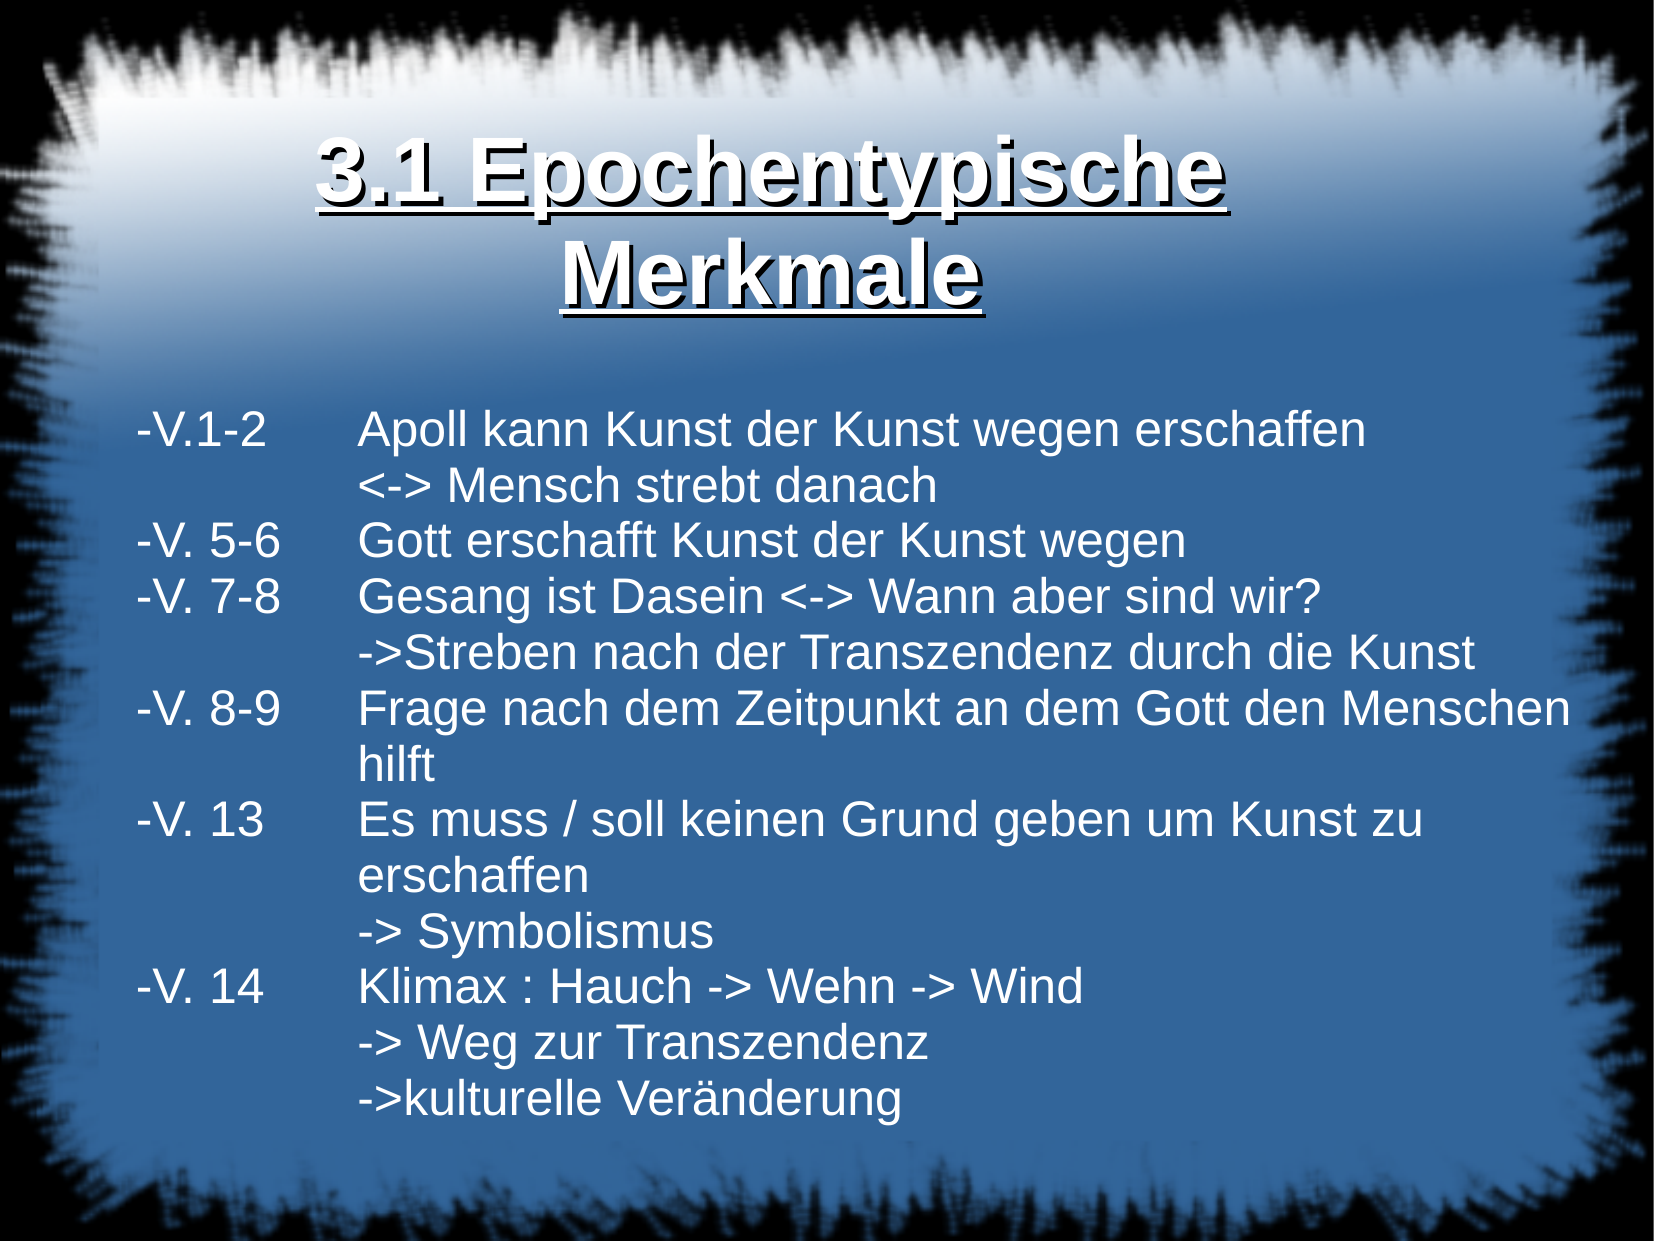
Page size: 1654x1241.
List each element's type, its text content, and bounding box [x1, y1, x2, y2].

picture [0, 0, 1654, 1241]
title 3.1 Epochentypische Merkmale [124, 95, 1418, 347]
subtitle -V.1-2 Apoll kann Kunst der Kunst wegen erschaffen <-> Mensch strebt danach -V. 5-6 Gott erschafft Kunst der Kunst wegen -V. 7-8 Gesang ist Dasein <-> Wann aber sind wir? ->Streben nach der Transzendenz durch die Kunst -V. 8-9 Frage nach dem Zeitpunkt an dem Gott den Menschen hilft -V. 13 Es muss / soll keinen Grund geben um Kunst zu erschaffen -> Symbolismus -V. 14 Klimax : Hauch -> Wehn -> Wind -> Weg zur Transzendenz ->kulturelle Veränderung [135, 401, 1625, 1126]
